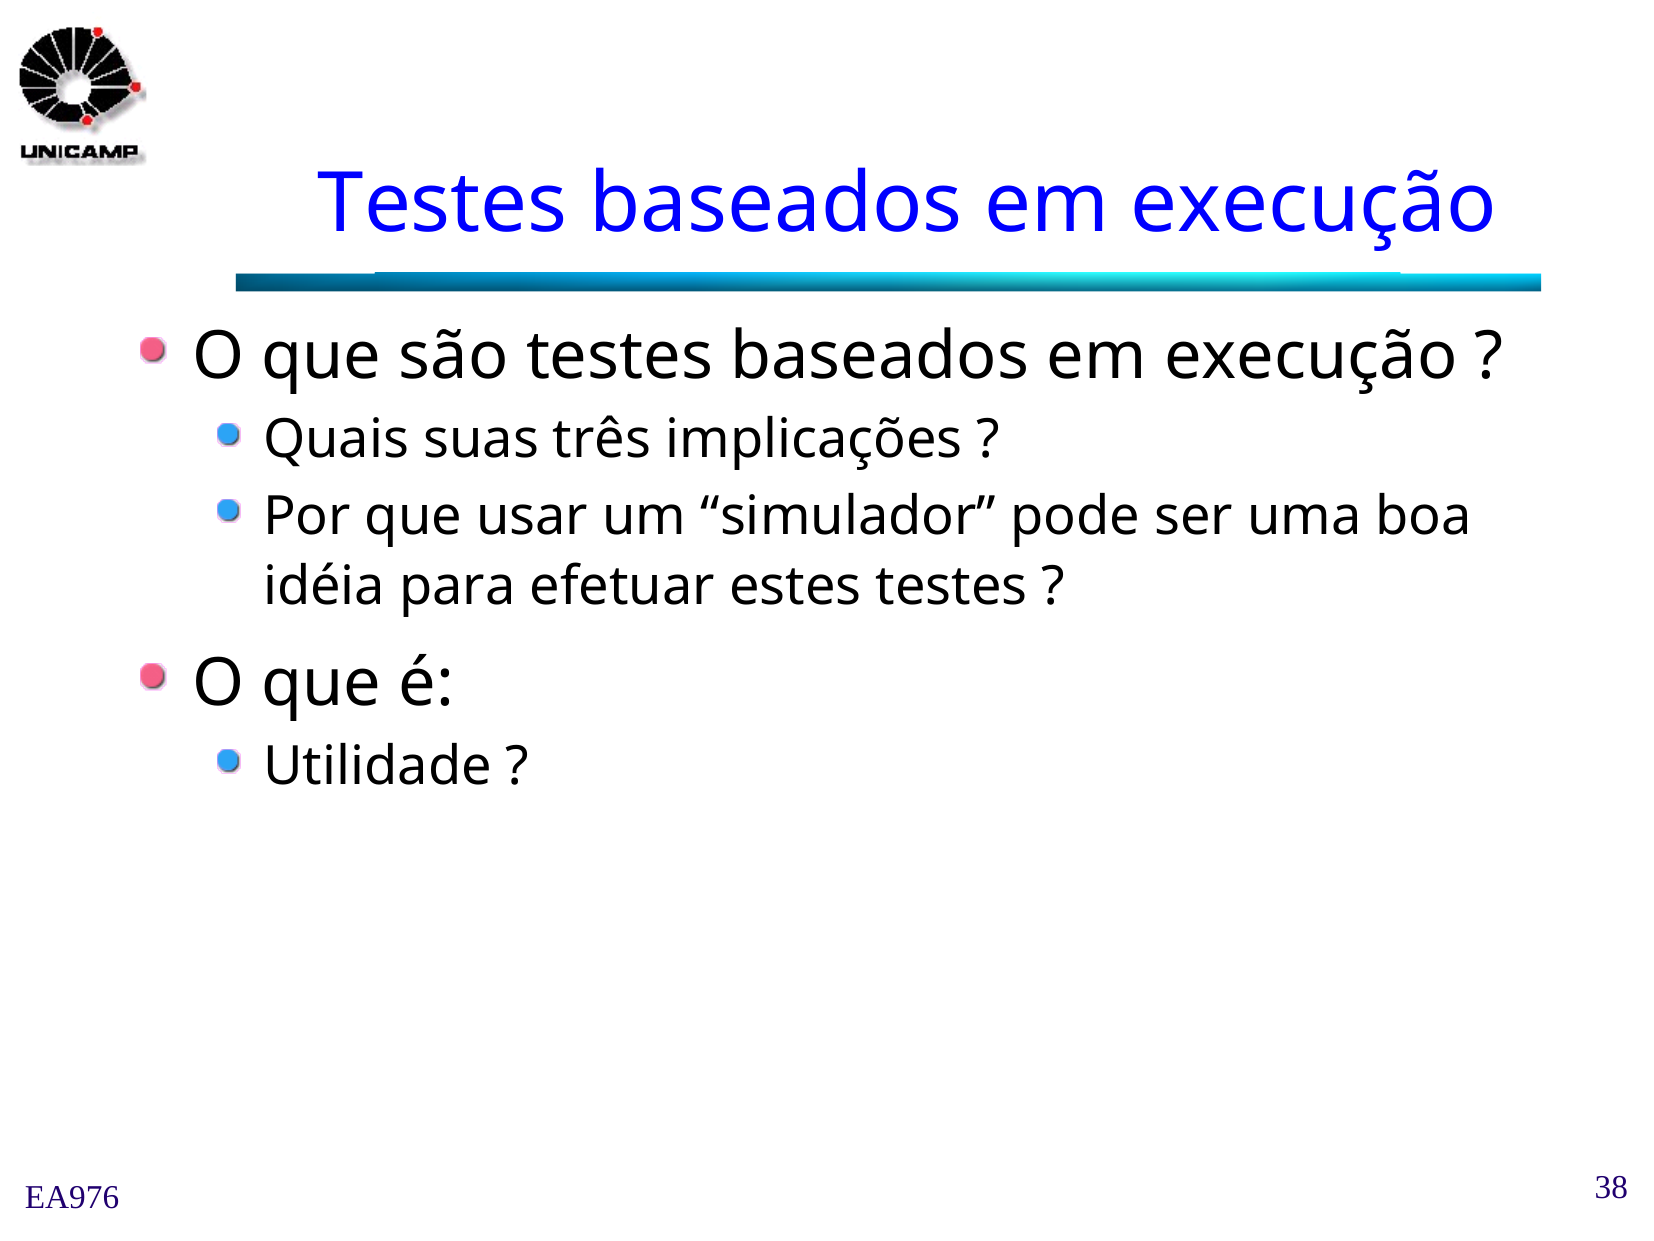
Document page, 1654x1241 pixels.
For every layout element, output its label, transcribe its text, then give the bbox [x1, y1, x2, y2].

title Testes baseados em execução [273, 24, 1543, 253]
list O que são testes baseados em execução ? Quais suas três implicações ? Por que usar um “simulador” pode ser uma boa idéia para efetuar estes testes ? O que é: Utilidade ? [121, 309, 1534, 1182]
picture [125, 272, 1654, 295]
